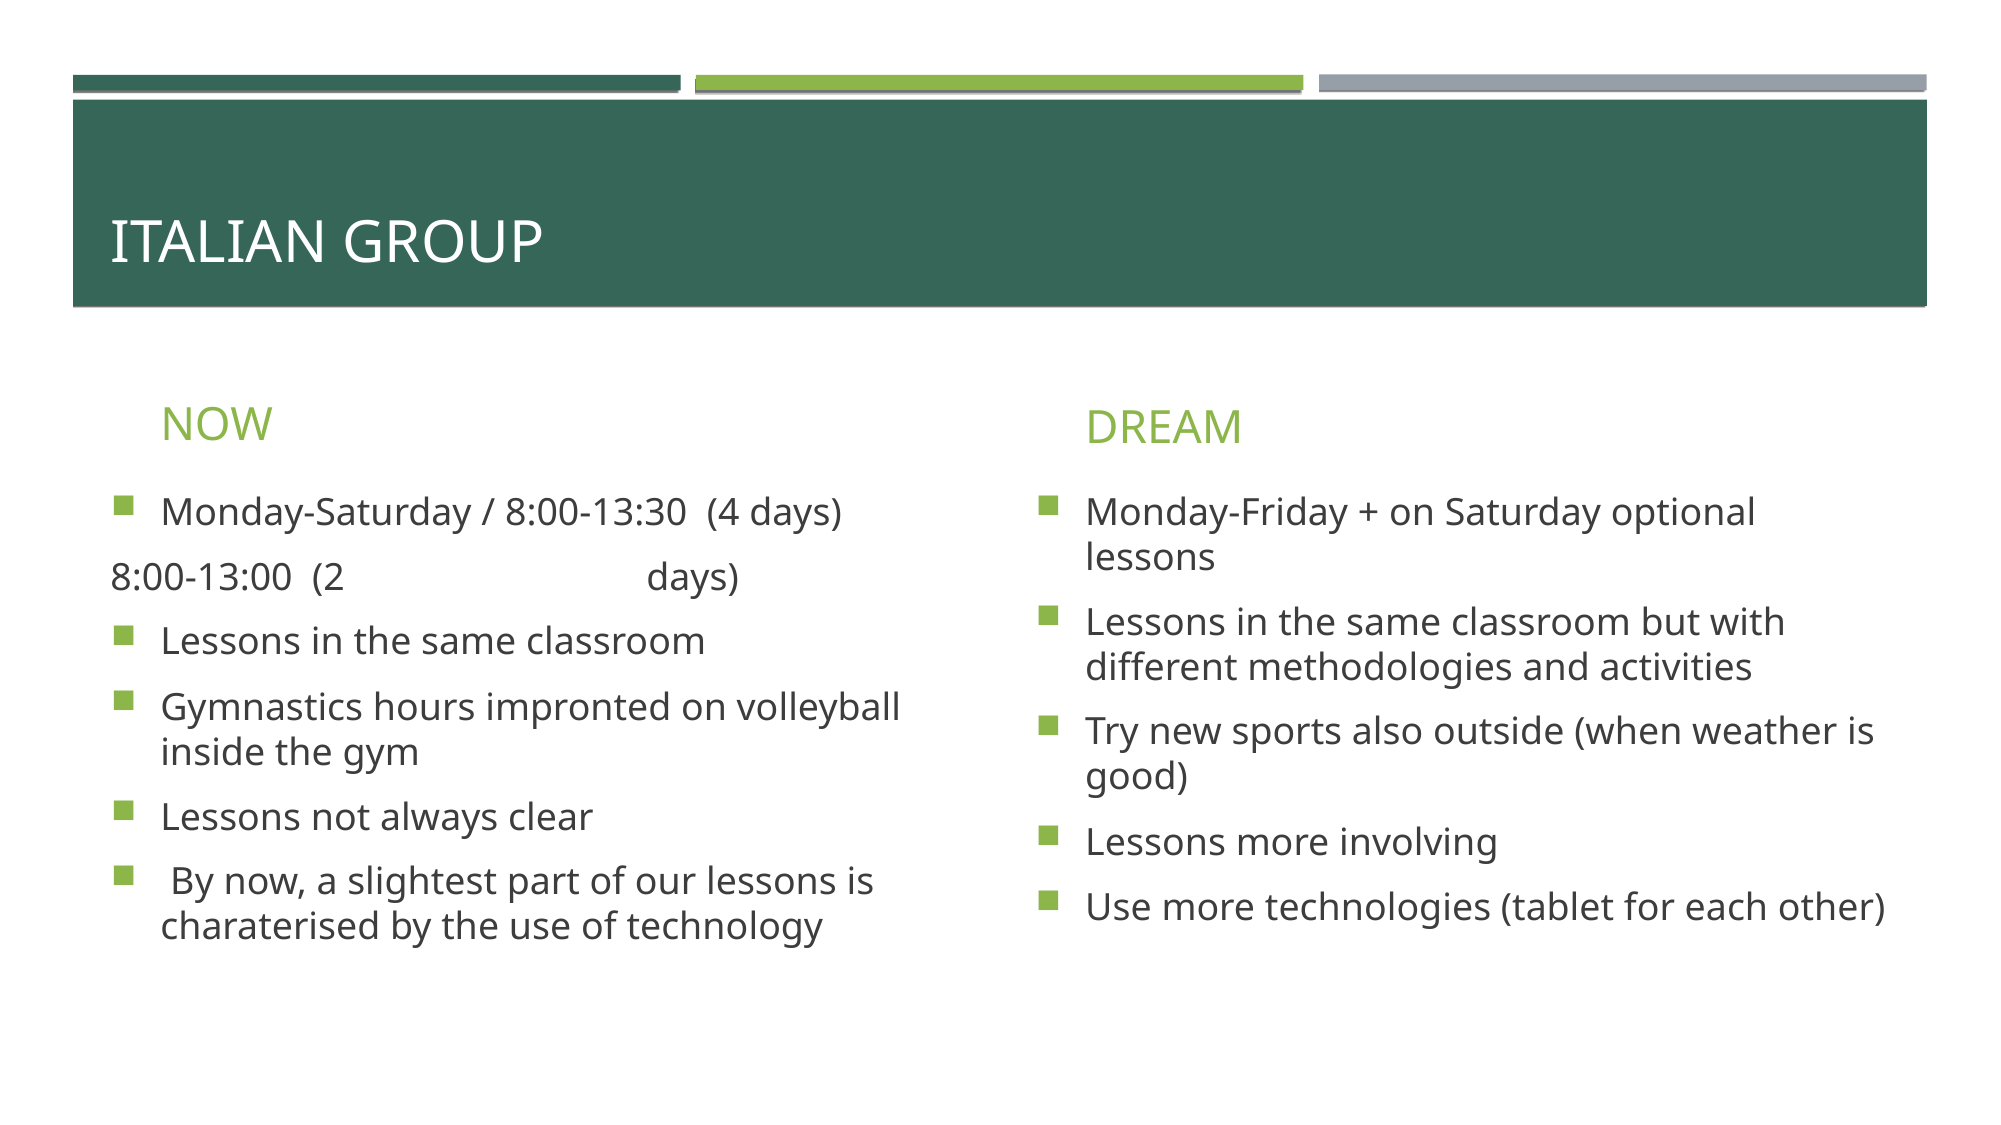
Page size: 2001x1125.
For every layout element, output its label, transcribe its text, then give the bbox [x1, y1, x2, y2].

title Italian group [95, 119, 1905, 282]
list Monday-Saturday / 8:00-13:30 (4 days) 8:00-13:00 (2 days) Lessons in the same classroom Gymnastics hours impronted on volleyball inside the gym Lessons not always clear By now, a slightest part of our lessons is charaterised by the use of technology [95, 479, 980, 962]
list Monday-Friday + on Saturday optional lessons Lessons in the same classroom but with different methodologies and activities Try new sports also outside (when weather is good) Lessons more involving Use more technologies (tablet for each other) [1019, 479, 1905, 962]
list DREAM [1070, 369, 1905, 460]
list NOW [145, 369, 980, 458]
